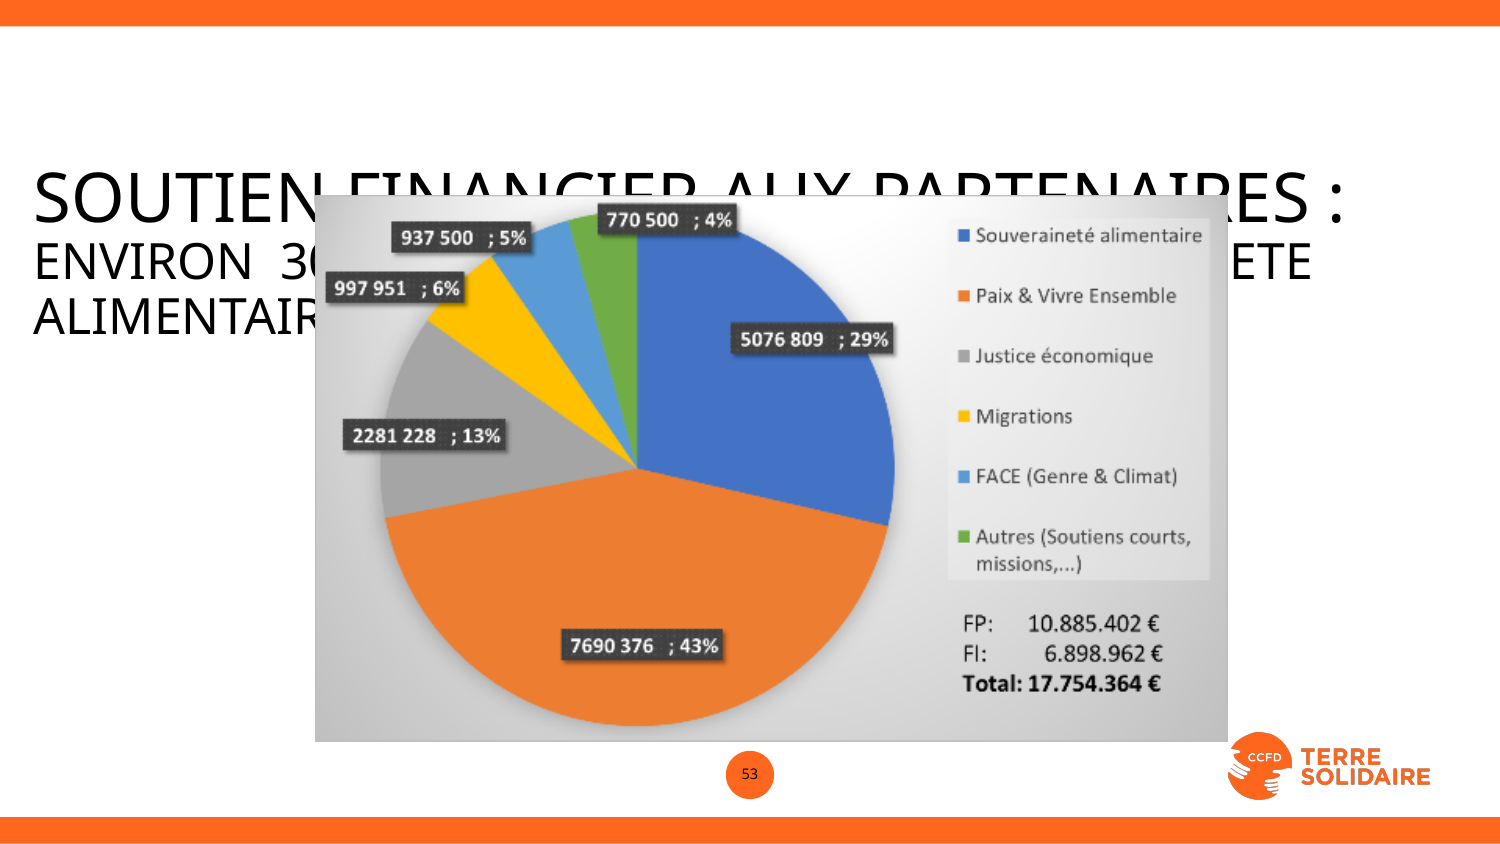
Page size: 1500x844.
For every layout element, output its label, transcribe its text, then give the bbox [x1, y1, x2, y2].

picture [315, 195, 1430, 800]
title SOUTIEN FINANCIER AUX PARTENAIRES : ENVIRON 30% DE FONDS DEDIES A LA SOUVERAINETE ALIMENTAIRE [18, 155, 1378, 237]
